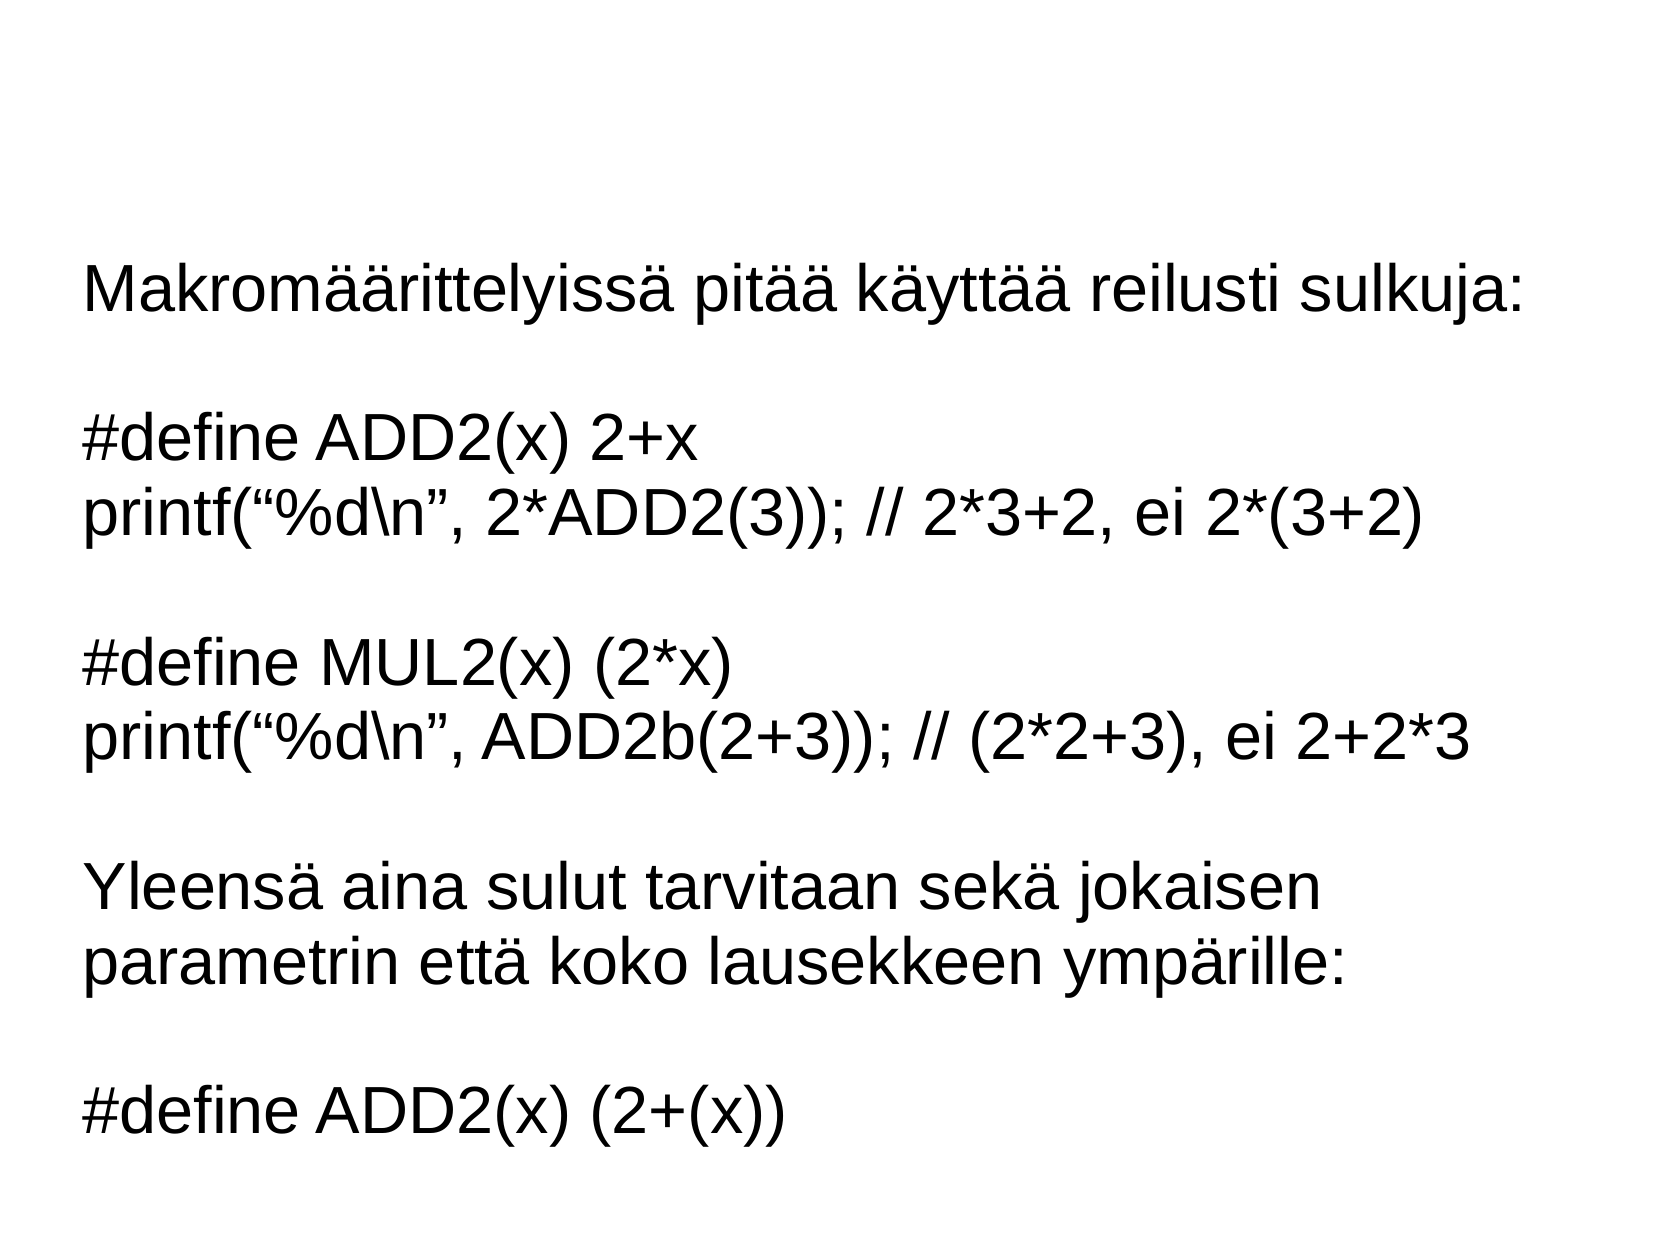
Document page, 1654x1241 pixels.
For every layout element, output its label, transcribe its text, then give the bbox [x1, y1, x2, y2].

text_box Makromäärittelyissä pitää käyttää reilusti sulkuja: #define ADD2(x) 2+x printf(“%d\n”, 2*ADD2(3)); // 2*3+2, ei 2*(3+2) #define MUL2(x) (2*x) printf(“%d\n”, ADD2b(2+3)); // (2*2+3), ei 2+2*3 Yleensä aina sulut tarvitaan sekä jokaisen parametrin että koko lausekkeen ympärille: #define ADD2(x) (2+(x)) [82, 250, 1571, 1149]
